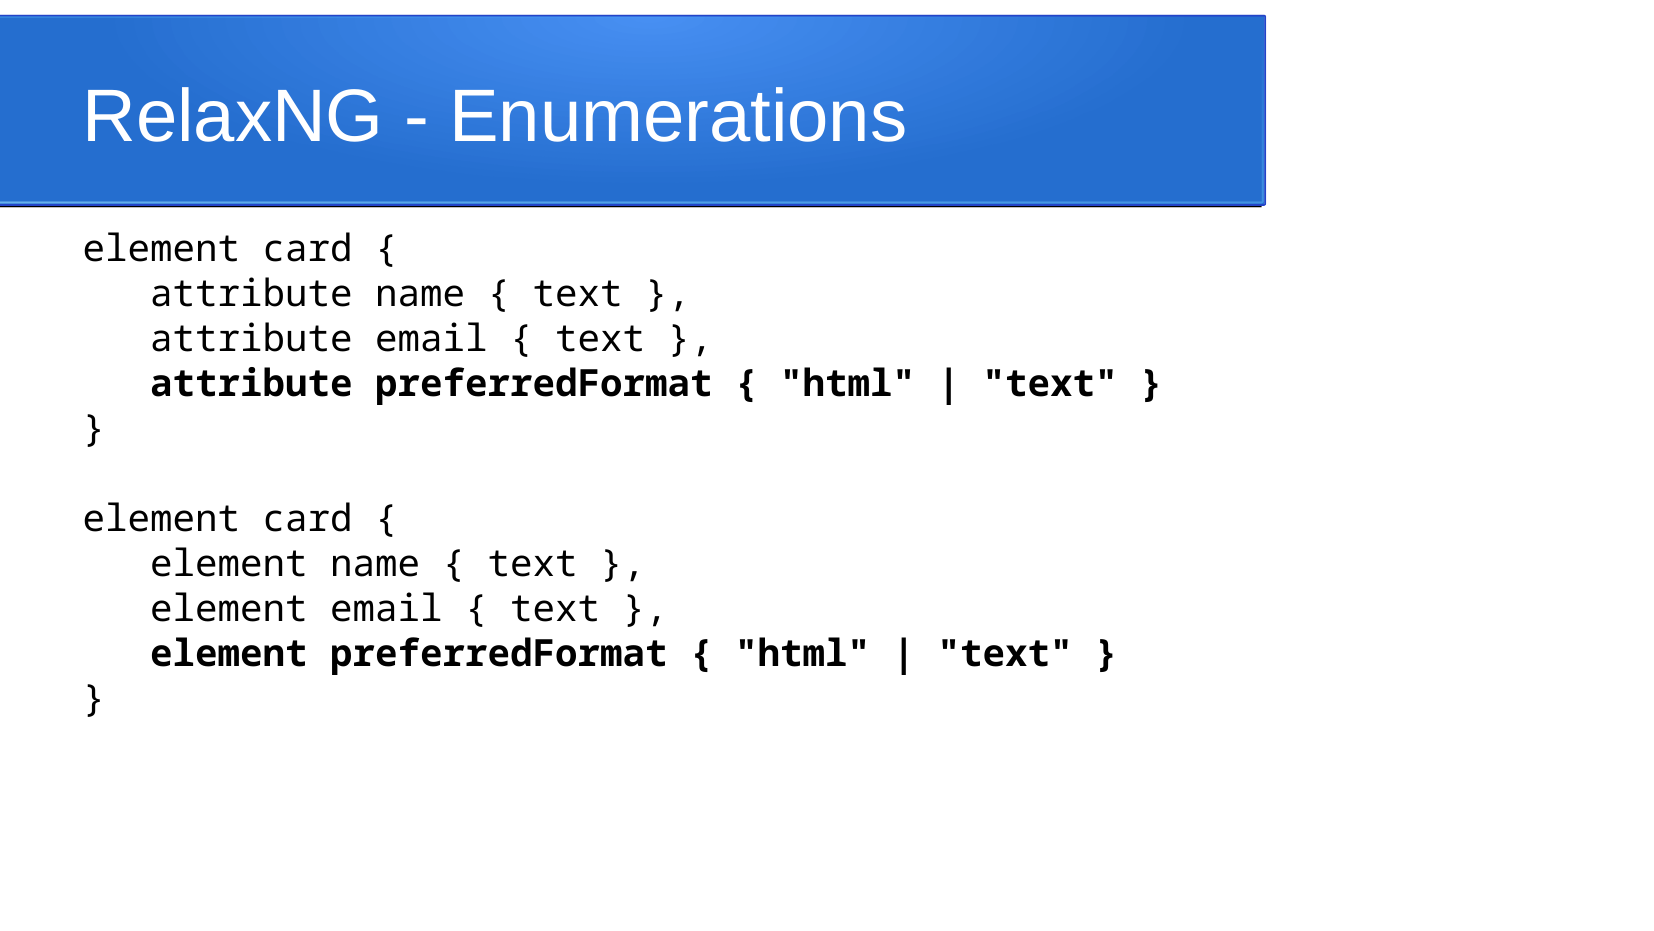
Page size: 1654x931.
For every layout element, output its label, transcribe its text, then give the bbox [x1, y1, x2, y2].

picture [0, 13, 1269, 211]
text_box element card { attribute name { text }, attribute email { text }, attribute preferredFormat { "html" | "text" } } element card { element name { text }, element email { text }, element preferredFormat { "html" | "text" } } [82, 224, 1571, 874]
text_box RelaxNG - Enumerations [82, 35, 1336, 189]
